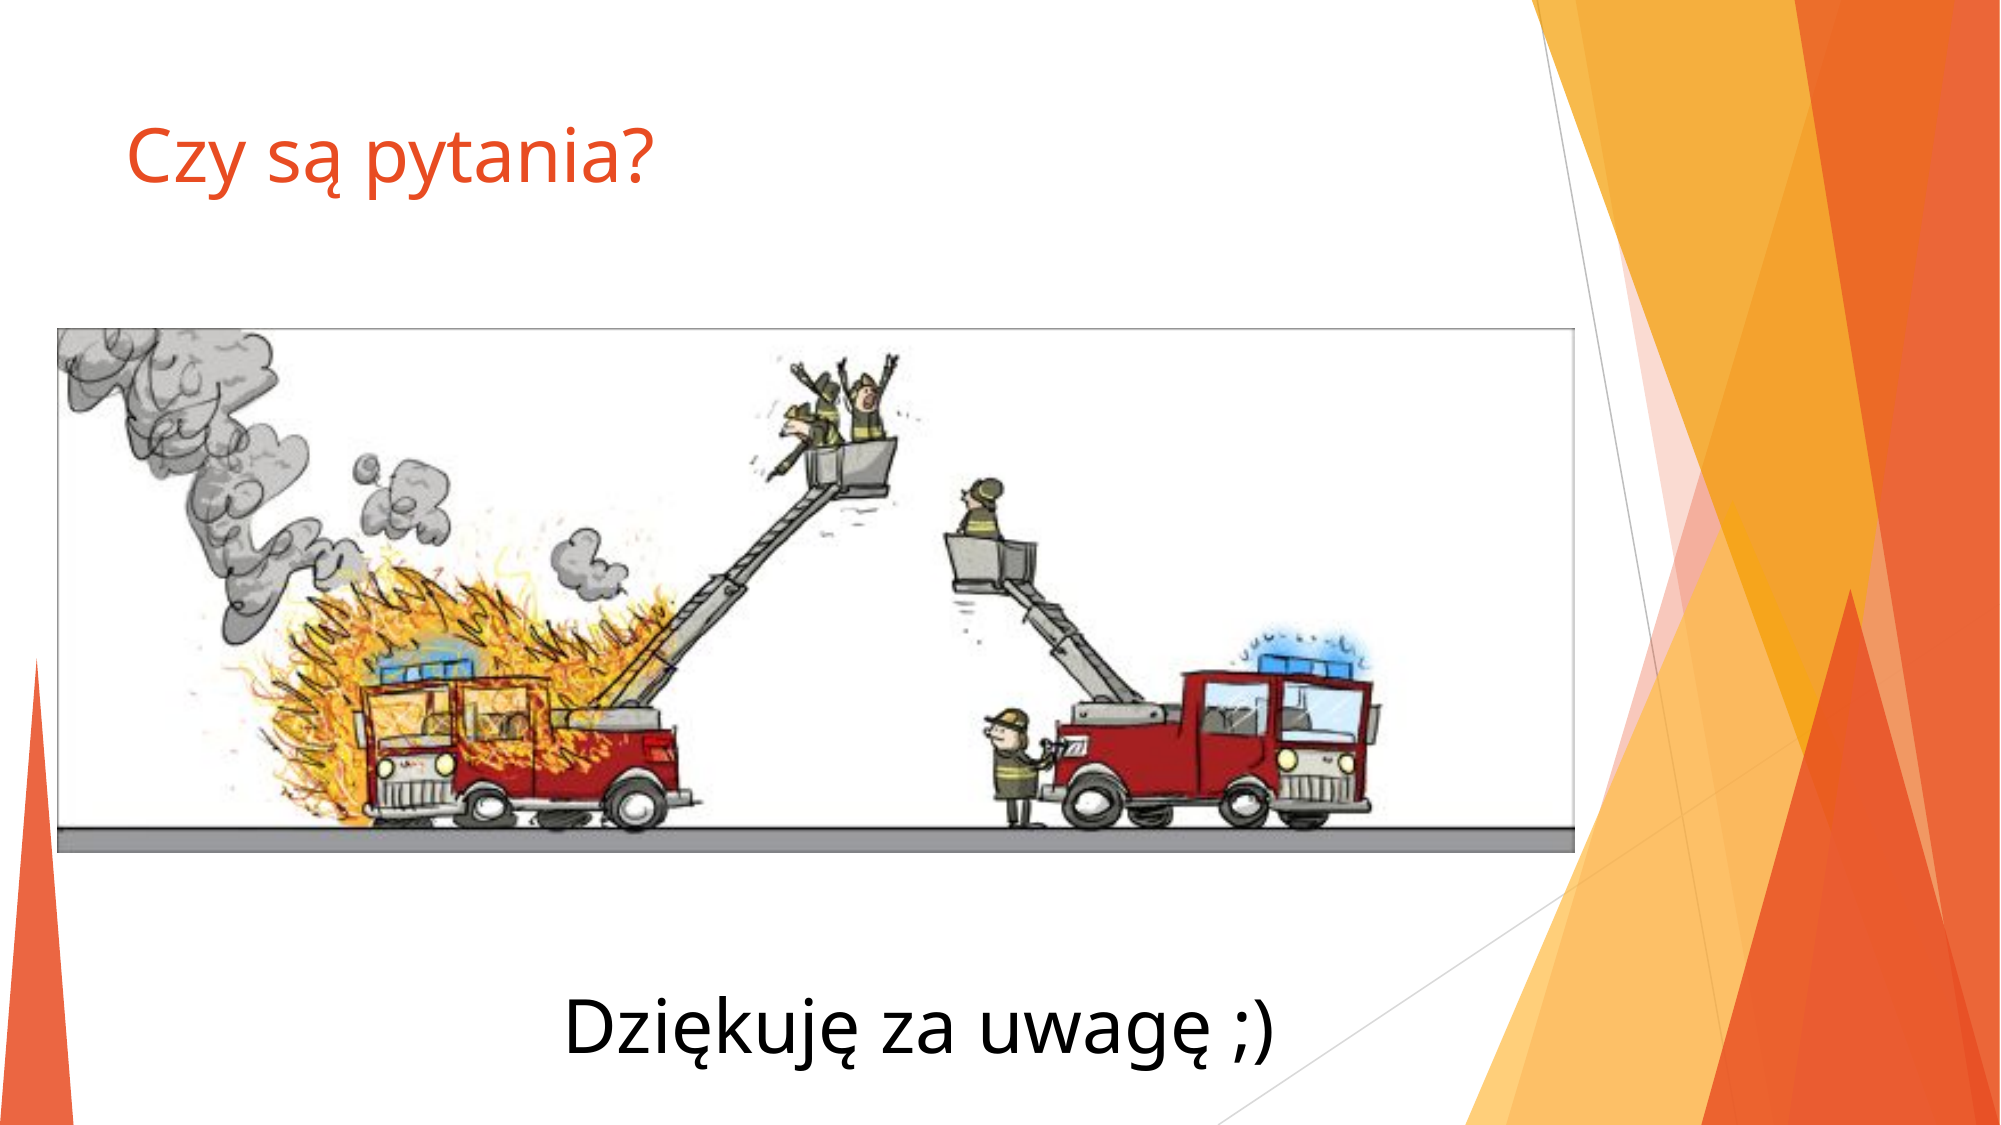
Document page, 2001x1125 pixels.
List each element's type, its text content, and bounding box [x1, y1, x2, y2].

picture [57, 328, 1575, 853]
text_box Dziękuję za uwagę ;) [547, 971, 1487, 1115]
title Czy są pytania? [111, 99, 1522, 317]
